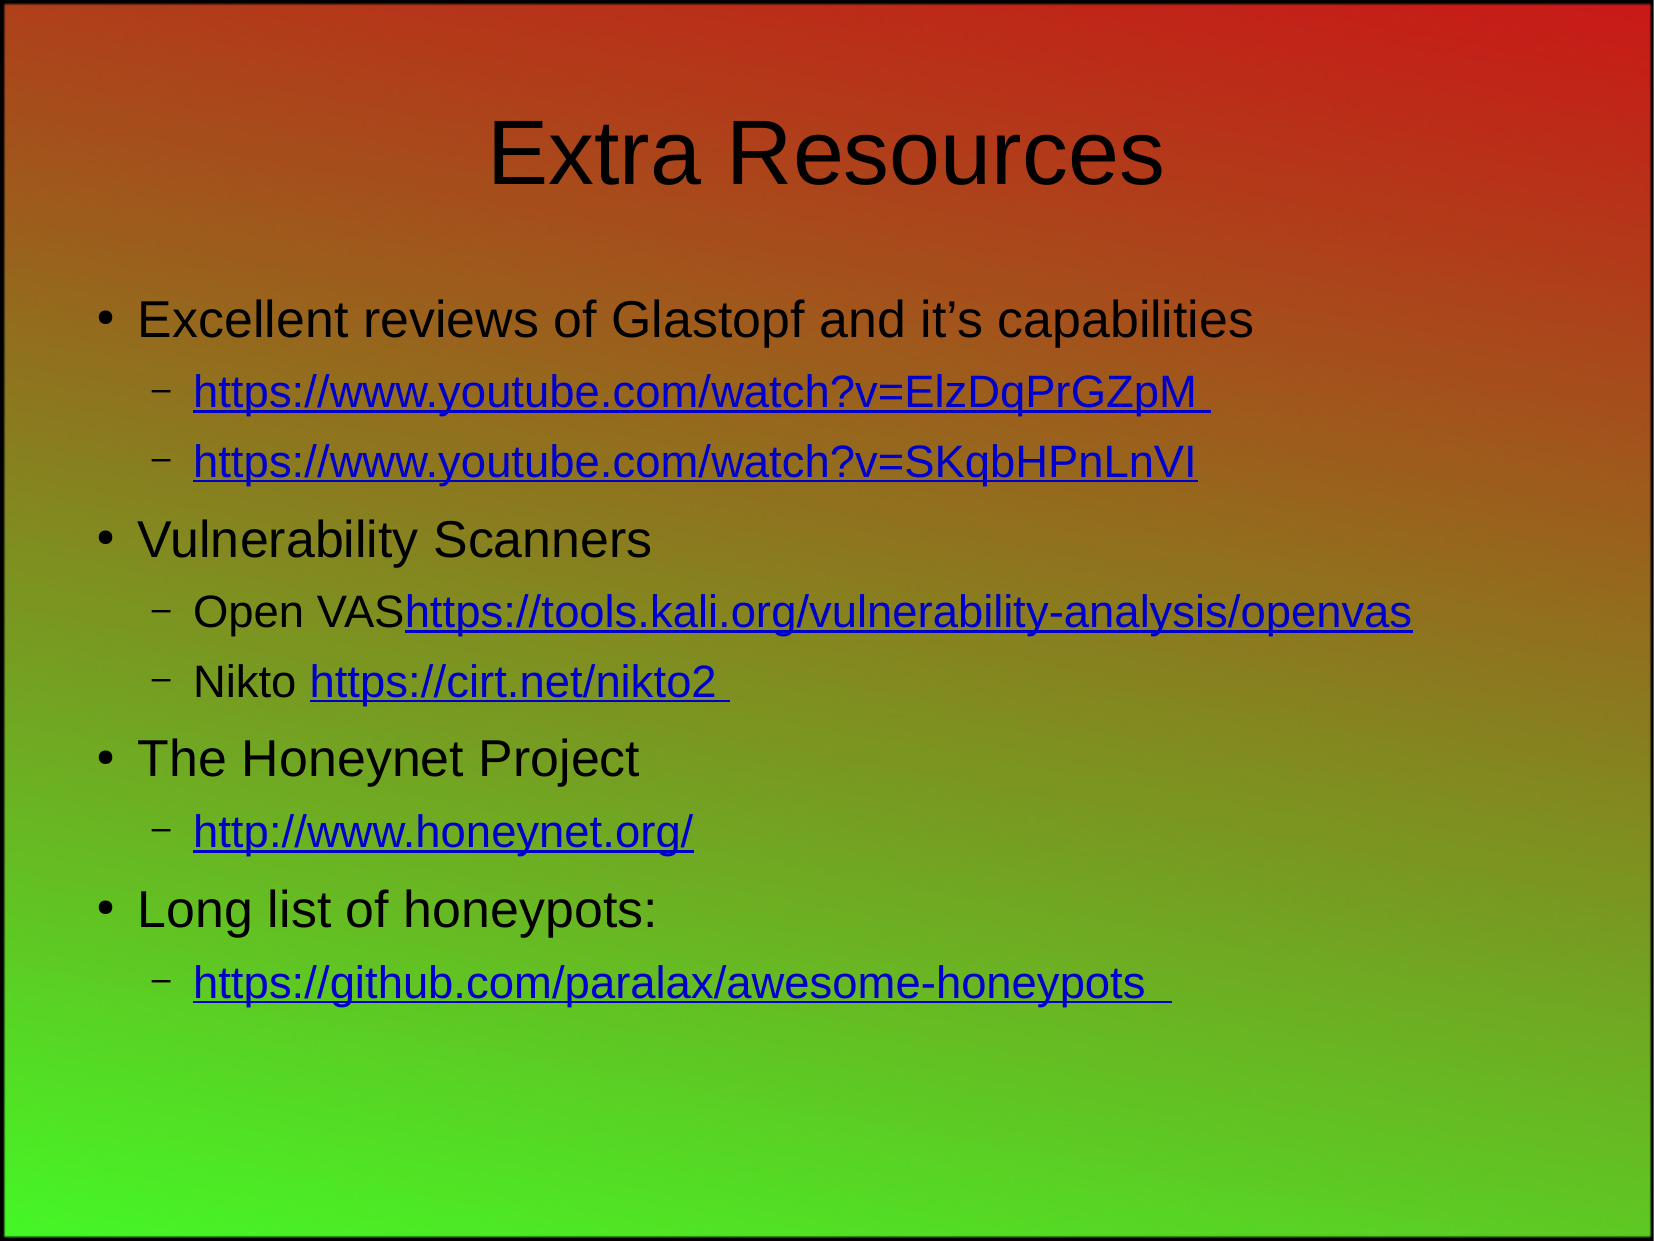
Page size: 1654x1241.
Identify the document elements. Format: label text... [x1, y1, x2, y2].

title Extra Resources [82, 49, 1571, 257]
picture [0, 0, 1654, 1241]
list Excellent reviews of Glastopf and it’s capabilities https://www.youtube.com/watch?v=ElzDqPrGZpM https://www.youtube.com/watch?v=SKqbHPnLnVI Vulnerability Scanners Open VAShttps://tools.kali.org/vulnerability-analysis/openvas Nikto https://cirt.net/nikto2 The Honeynet Project http://www.honeynet.org/ Long list of honeypots: https://github.com/paralax/awesome-honeypots [82, 290, 1571, 1010]
